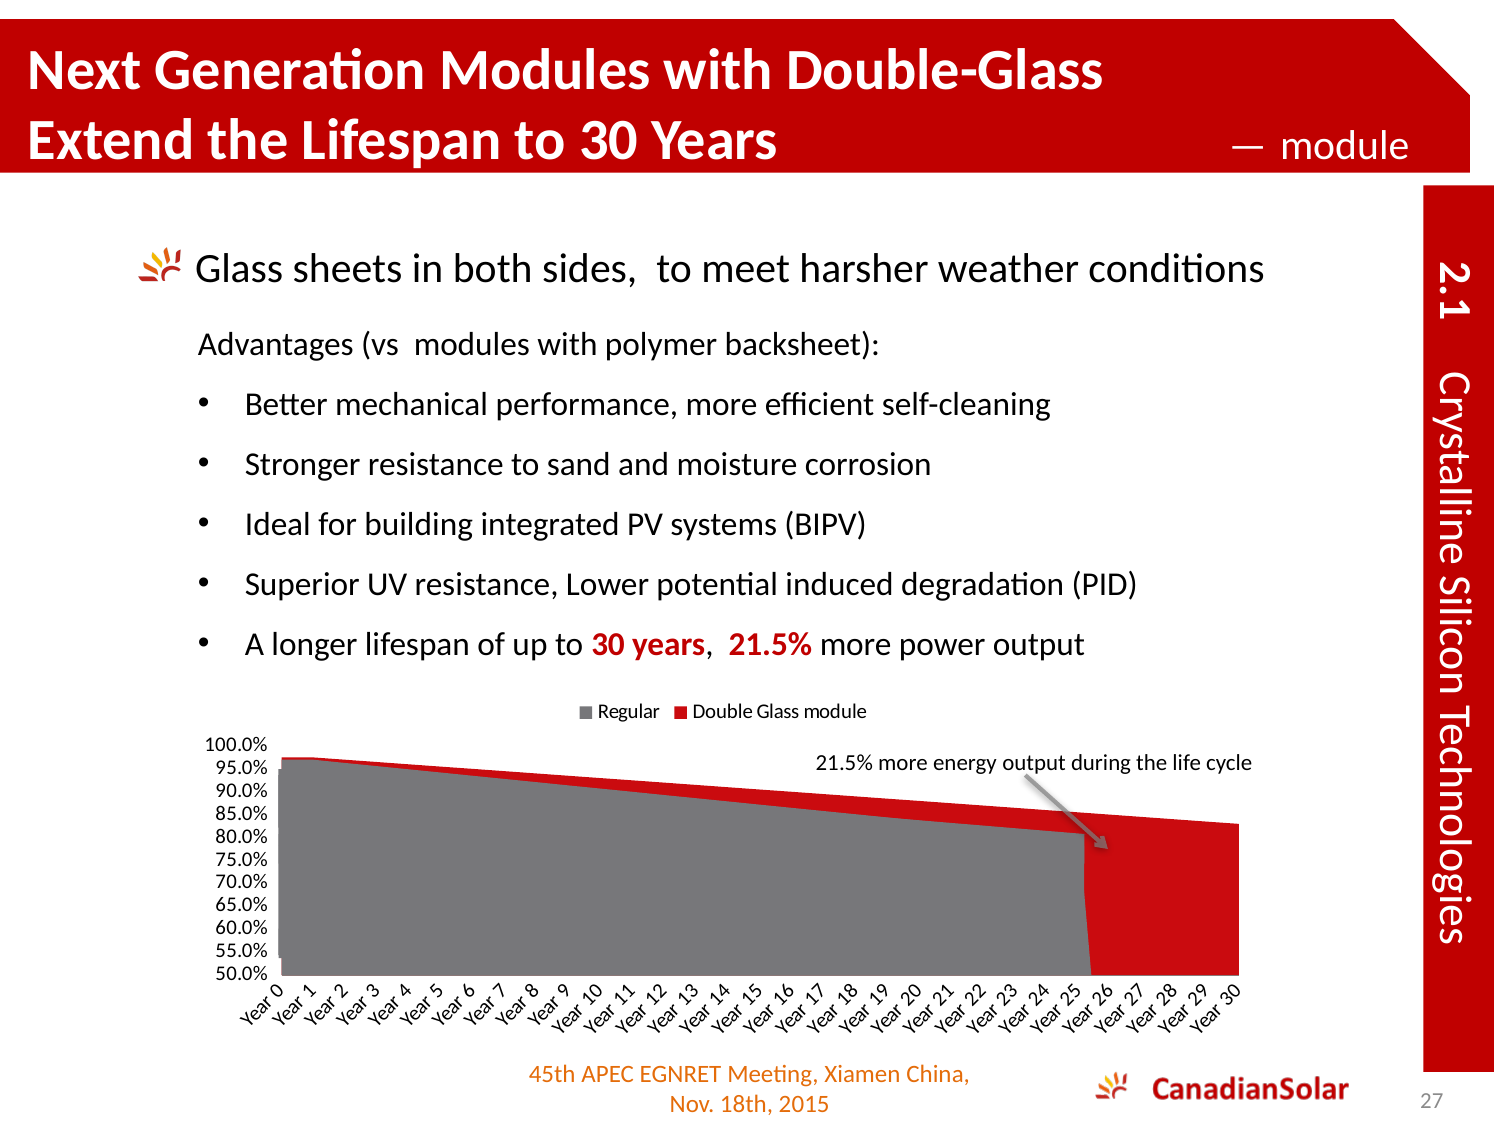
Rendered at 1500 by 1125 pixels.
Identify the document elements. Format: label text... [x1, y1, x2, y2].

footer 45th APEC EGNRET Meeting, Xiamen China, Nov. 18th, 2015 [512, 1057, 988, 1118]
chart [182, 685, 1268, 1047]
text_box Next Generation Modules with Double-Glass Extend the Lifespan to 30 Years — module [0, 19, 1471, 173]
text_box Glass sheets in both sides, to meet harsher weather conditions [124, 208, 1423, 298]
picture [1080, 1046, 1377, 1125]
text_box [278, 769, 1087, 959]
slide_number <編號> [1108, 1069, 1459, 1125]
text_box Advantages (vs modules with polymer backsheet): Better mechanical performance, more efficient self-cleaning Stronger resistance to sand and moisture corrosion Ideal for building integrated PV systems (BIPV) Superior UV resistance, Lower potential induced degradation (PID) A longer lifespan of up to 30 years, 21.5% more power output [183, 255, 1500, 670]
text_box 2.1 Crystalline Silicon Technologies [1423, 185, 1494, 255]
text_box 21.5% more energy output during the life cycle [800, 740, 1282, 789]
picture [138, 247, 182, 283]
text_box 2.1 Crystalline Silicon Technologies [1423, 670, 1494, 1072]
